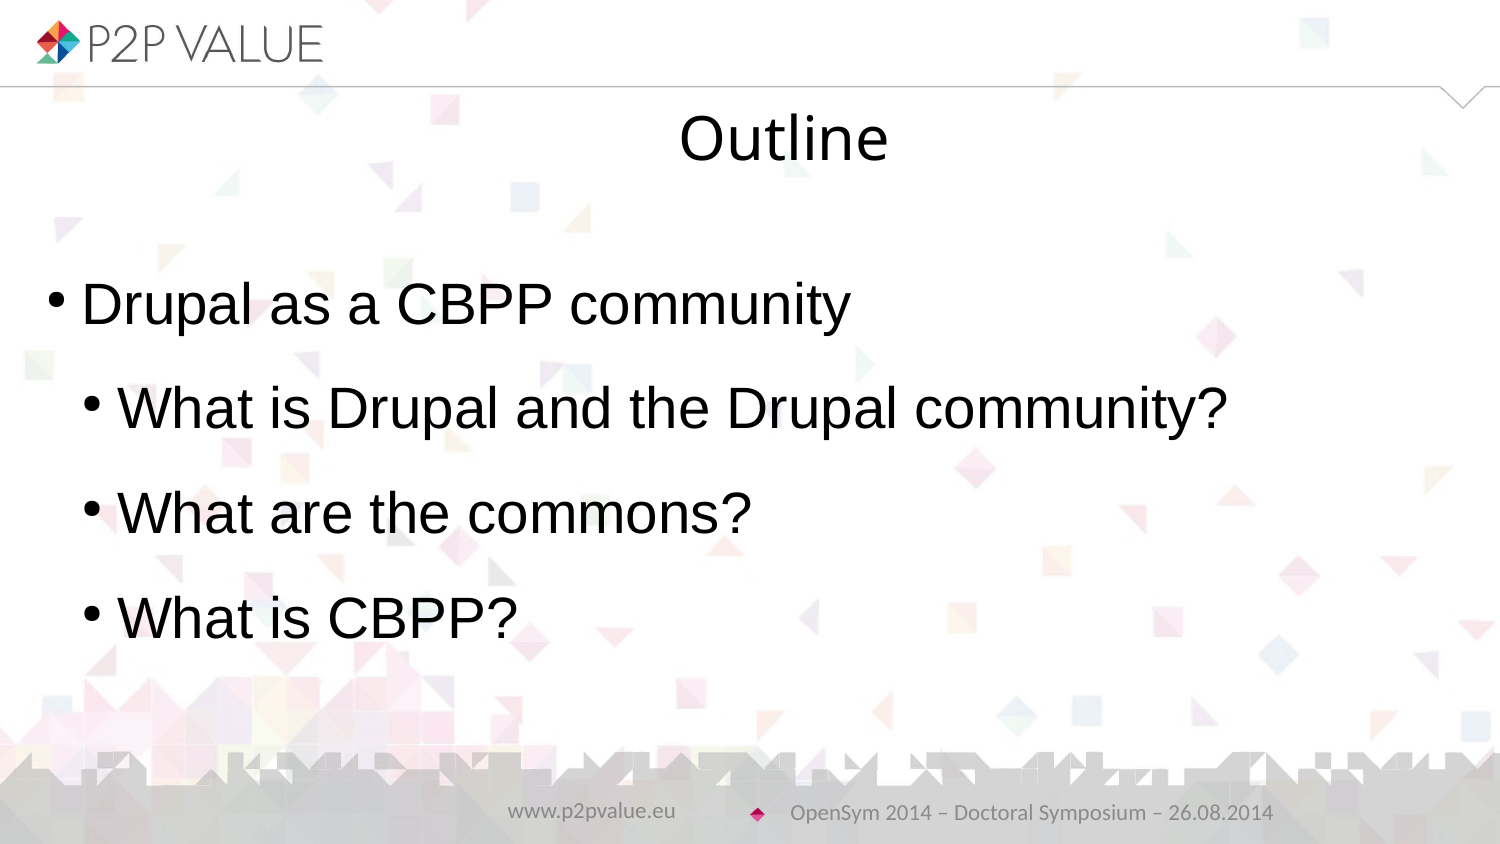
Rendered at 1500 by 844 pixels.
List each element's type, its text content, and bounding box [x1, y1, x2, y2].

text_box www.p2pvalue.eu [501, 789, 720, 829]
subtitle Drupal as a CBPP community What is Drupal and the Drupal community? What are the commons? What is CBPP? [32, 224, 1500, 721]
title Outline [324, 92, 1246, 181]
picture [0, 0, 1500, 844]
text_box OpenSym 2014 – Doctoral Symposium – 26.08.2014 [777, 788, 1470, 834]
